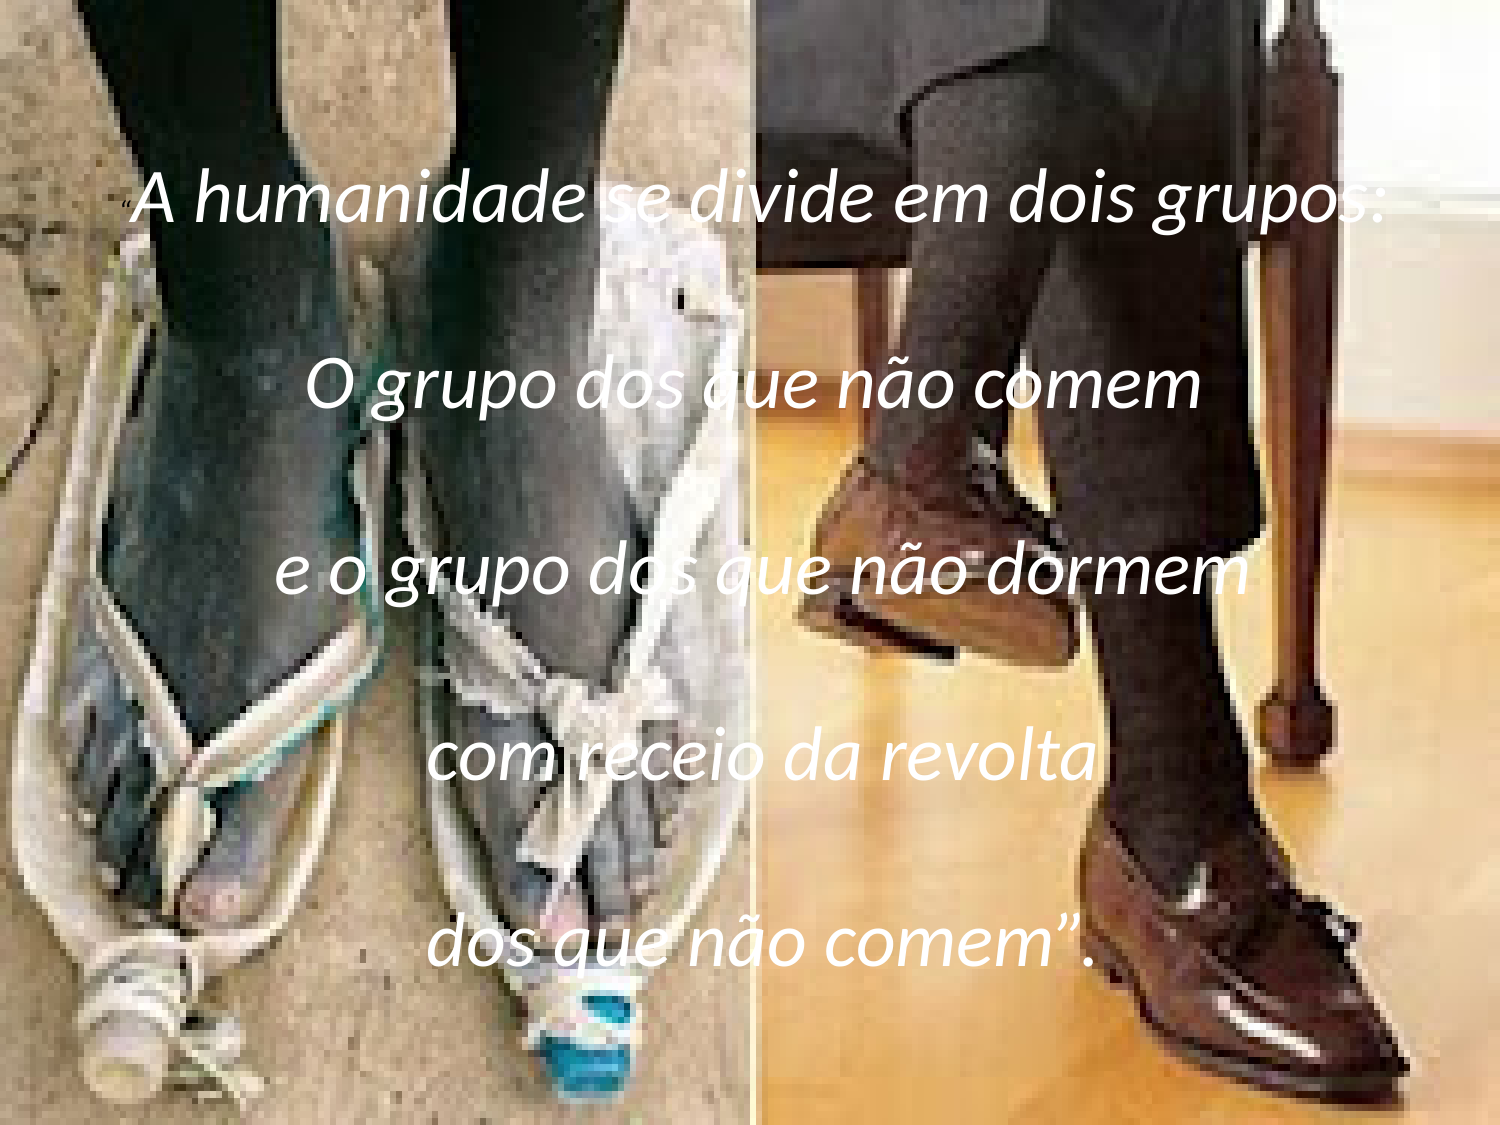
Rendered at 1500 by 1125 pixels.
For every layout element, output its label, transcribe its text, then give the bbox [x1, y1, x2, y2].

picture [0, 0, 1500, 1125]
list “A humanidade se divide em dois grupos: O grupo dos que não comem e o grupo dos que não dormem com receio da revolta dos que não comem”. [88, 137, 1439, 1000]
